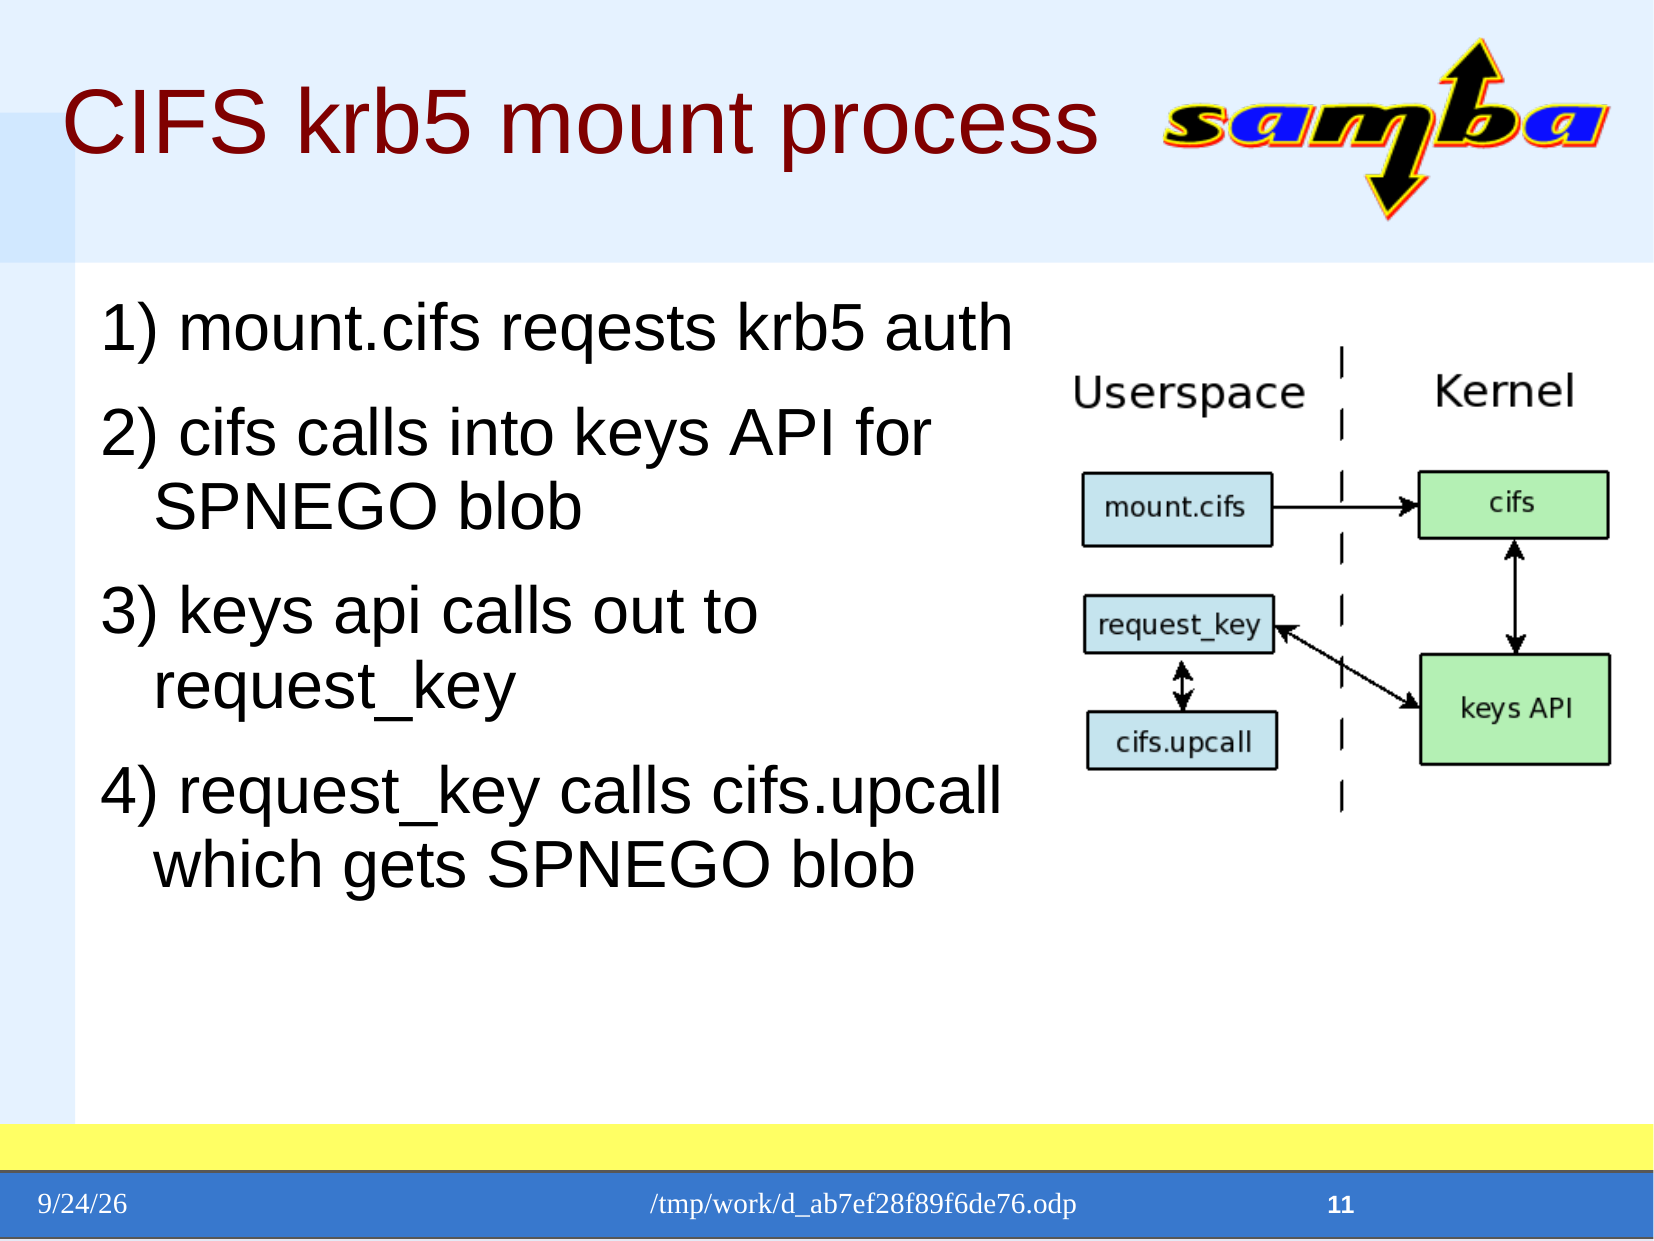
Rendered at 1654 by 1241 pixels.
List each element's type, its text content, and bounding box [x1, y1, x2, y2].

picture [1071, 345, 1613, 826]
picture [1163, 37, 1613, 225]
picture [793, 1227, 799, 1238]
picture [0, 1124, 1654, 1241]
title CIFS krb5 mount process [0, 0, 1163, 245]
list mount.cifs reqests krb5 auth cifs calls into keys API for SPNEGO blob keys api calls out to request_key request_key calls cifs.upcall which gets SPNEGO blob [82, 290, 1051, 1088]
